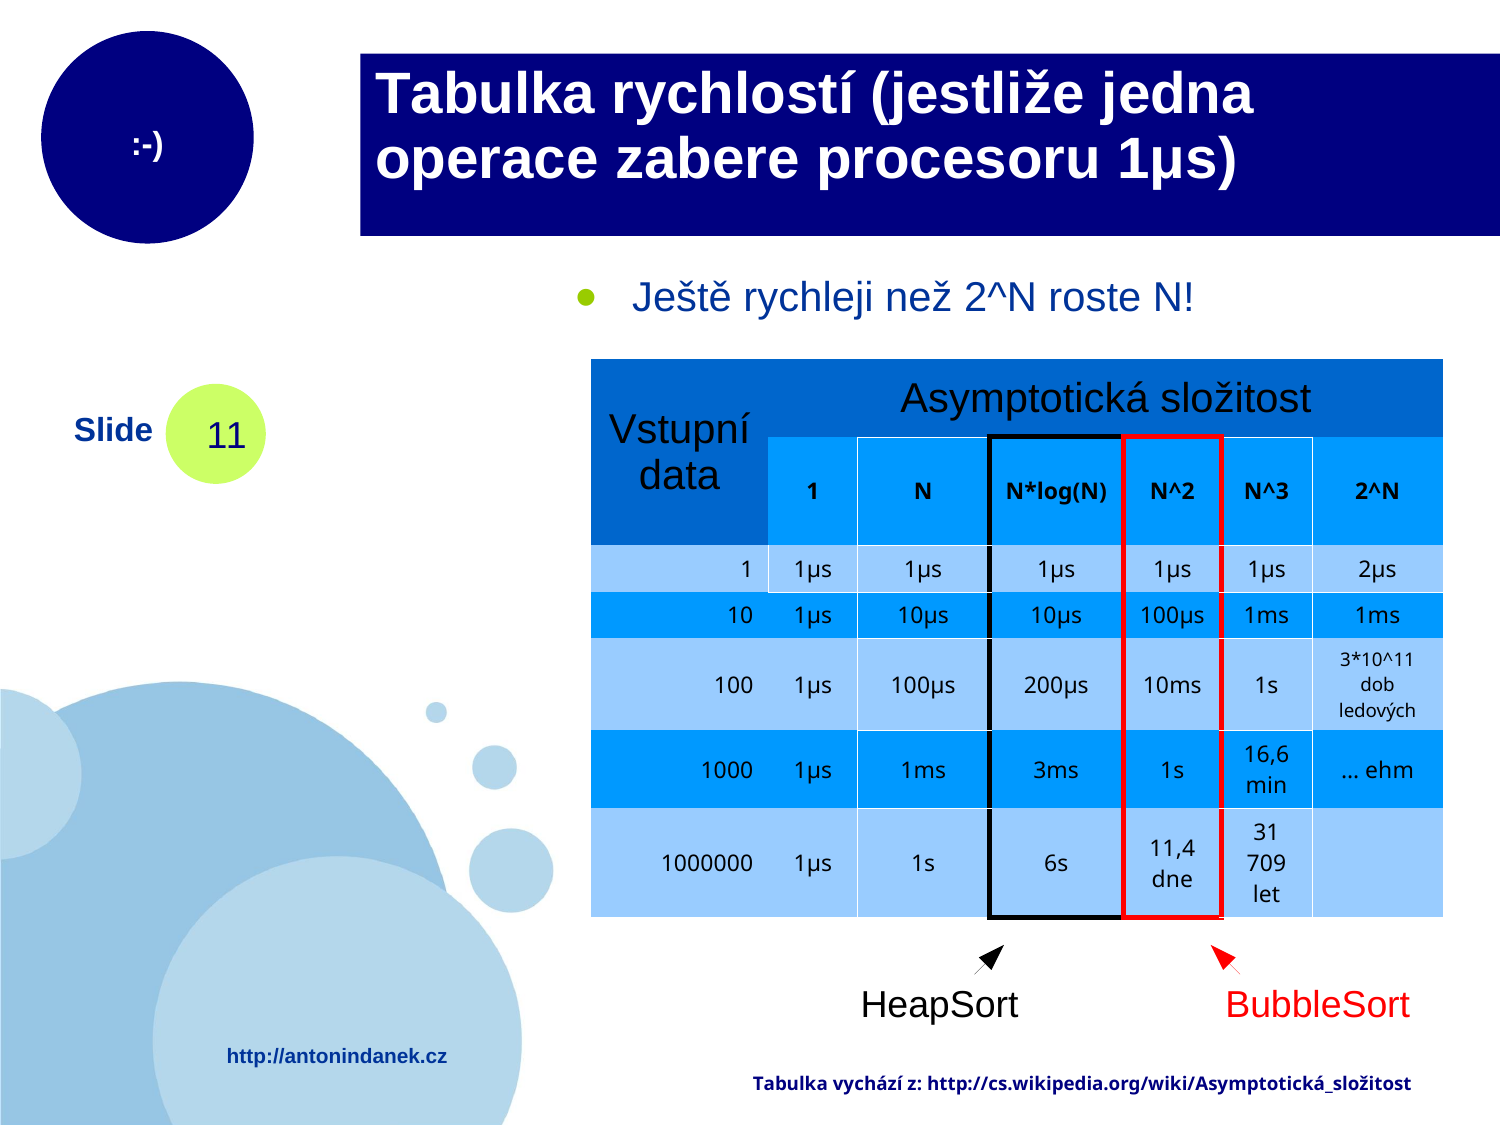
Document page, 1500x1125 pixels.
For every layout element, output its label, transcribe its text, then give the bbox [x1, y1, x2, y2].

table_cell 1000000 [591, 808, 768, 917]
table_cell 100μs [858, 639, 987, 730]
table_cell 10μs [992, 592, 1121, 638]
table_cell 1s [1126, 730, 1219, 808]
picture [0, 638, 625, 1125]
table_cell 1s [1224, 639, 1312, 730]
table_cell 1 [768, 437, 857, 545]
table_cell 1μs [1224, 546, 1312, 592]
table_cell 1μs [1126, 545, 1219, 592]
table_cell 1ms [858, 731, 987, 808]
table_cell N^3 [1224, 438, 1312, 545]
table_cell 10ms [1126, 638, 1219, 730]
table_cell 10μs [858, 593, 987, 638]
table_cell … ehm [1313, 730, 1443, 808]
table_cell 100μs [1126, 592, 1219, 638]
table_header Asymptotická složitost [768, 359, 1443, 437]
table_cell N [858, 438, 987, 545]
list Ještě rychleji než 2^N roste N! [561, 265, 1329, 355]
table_cell 1s [858, 809, 987, 917]
table_cell 1ms [1224, 593, 1312, 638]
table_cell 1000 [591, 730, 768, 808]
table_cell [1313, 808, 1443, 917]
table_cell 16,6 min [1224, 731, 1312, 808]
table_cell 1ms [1313, 593, 1443, 638]
table_cell 1μs [768, 730, 857, 808]
table_cell 6s [992, 808, 1121, 915]
table_cell N^2 [1126, 439, 1219, 545]
table_cell 1μs [769, 545, 857, 592]
text_box BubbleSort [1210, 976, 1426, 1034]
table_cell 1μs [768, 808, 857, 917]
table_cell N*log(N) [992, 439, 1121, 545]
table_cell 1μs [768, 638, 857, 730]
table_cell 3*10^11 dob ledových [1313, 638, 1443, 730]
table_header Vstupní data [591, 359, 768, 545]
table_cell 2μs [1313, 545, 1443, 592]
table_cell 100 [591, 638, 768, 730]
title Tabulka rychlostí (jestliže jedna operace zabere procesoru 1μs) [360, 53, 1500, 236]
text_box Tabulka vychází z: http://cs.wikipedia.org/wiki/Asymptotická_složitost [738, 1062, 1477, 1116]
table_cell 1μs [768, 593, 857, 638]
table_cell 10 [591, 592, 768, 638]
table_cell 11,4 dne [1126, 808, 1219, 915]
table_cell 3ms [992, 730, 1121, 808]
table_cell 1μs [992, 545, 1121, 592]
table_cell 31 709 let [1224, 809, 1312, 917]
table_cell 1 [591, 545, 768, 592]
table_cell 2^N [1313, 437, 1443, 545]
table_cell 1μs [858, 546, 987, 592]
table_cell 200μs [992, 638, 1121, 730]
text_box HeapSort [845, 976, 1034, 1034]
